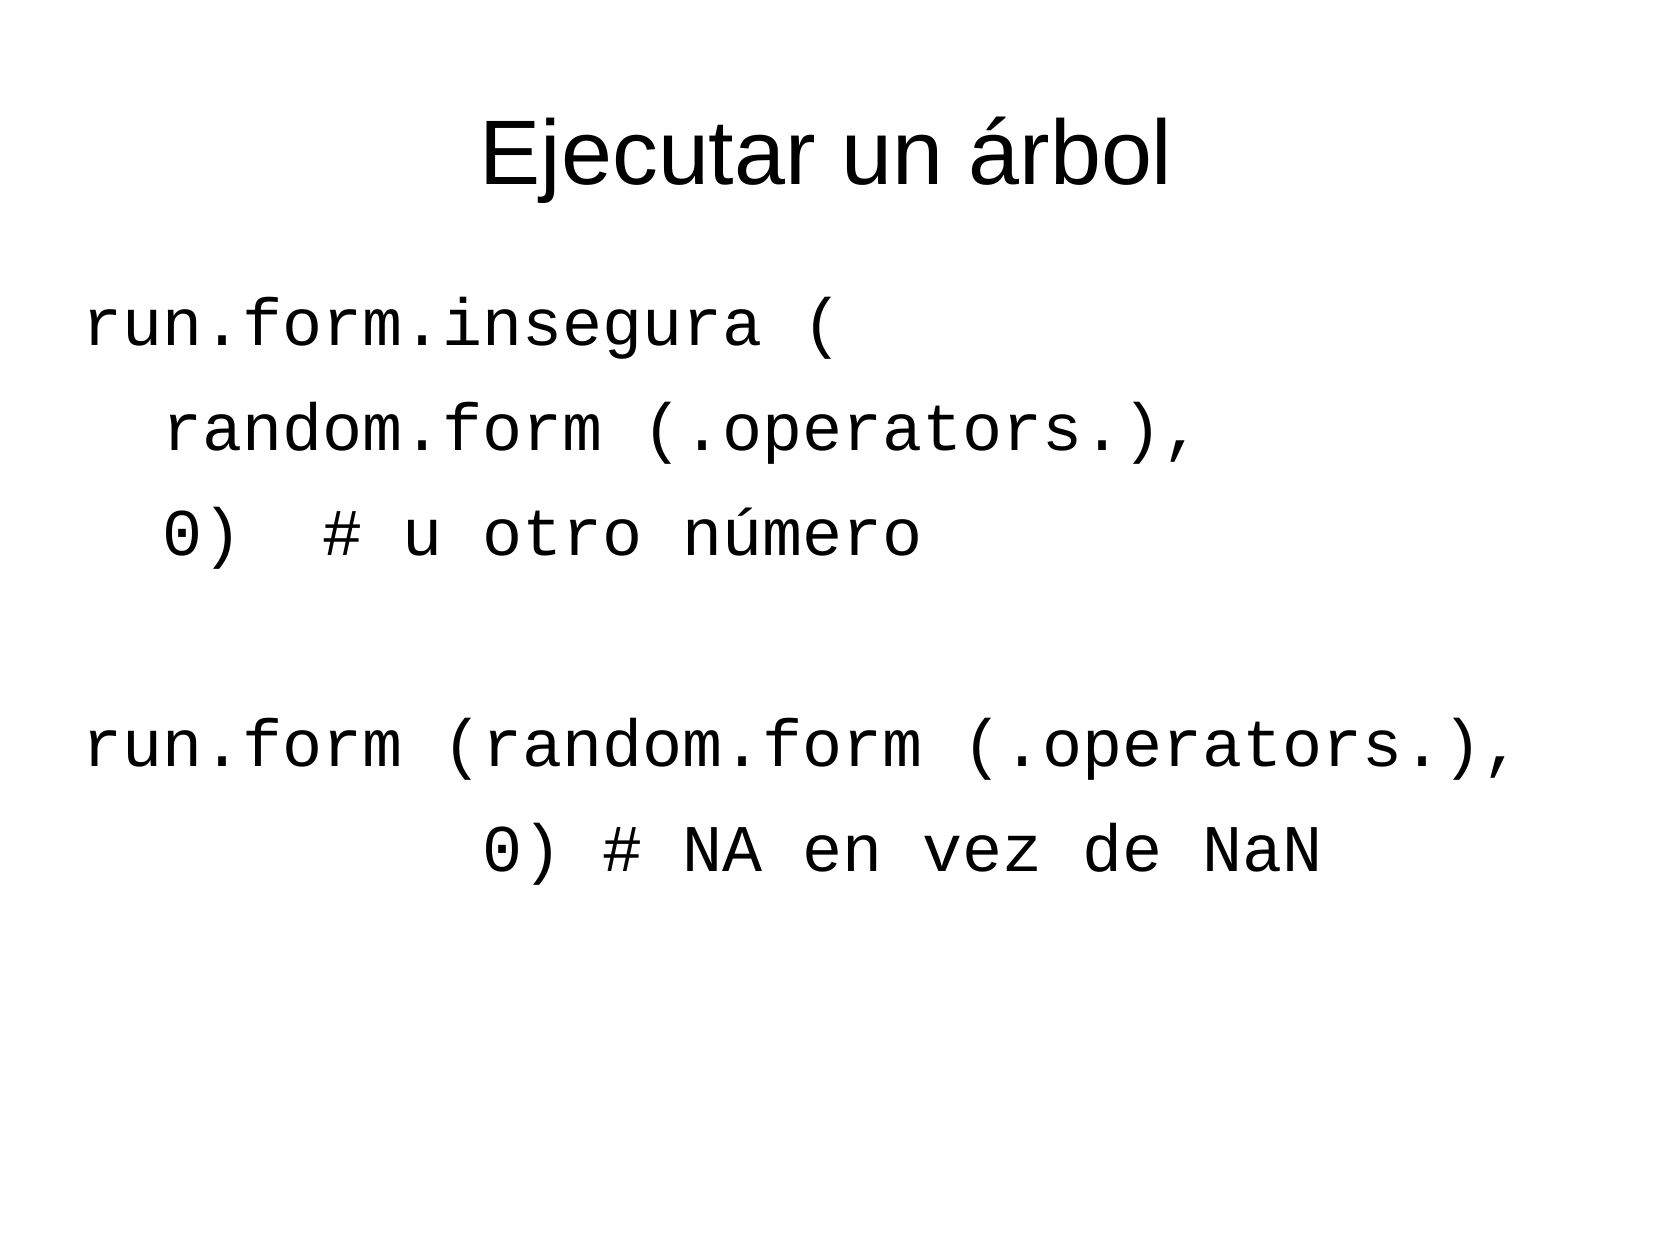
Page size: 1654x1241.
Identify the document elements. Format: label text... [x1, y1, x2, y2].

list run.form.insegura ( random.form (.operators.), 0) # u otro número run.form (random.form (.operators.), 0) # NA en vez de NaN [82, 290, 1571, 1010]
title Ejecutar un árbol [82, 49, 1571, 257]
